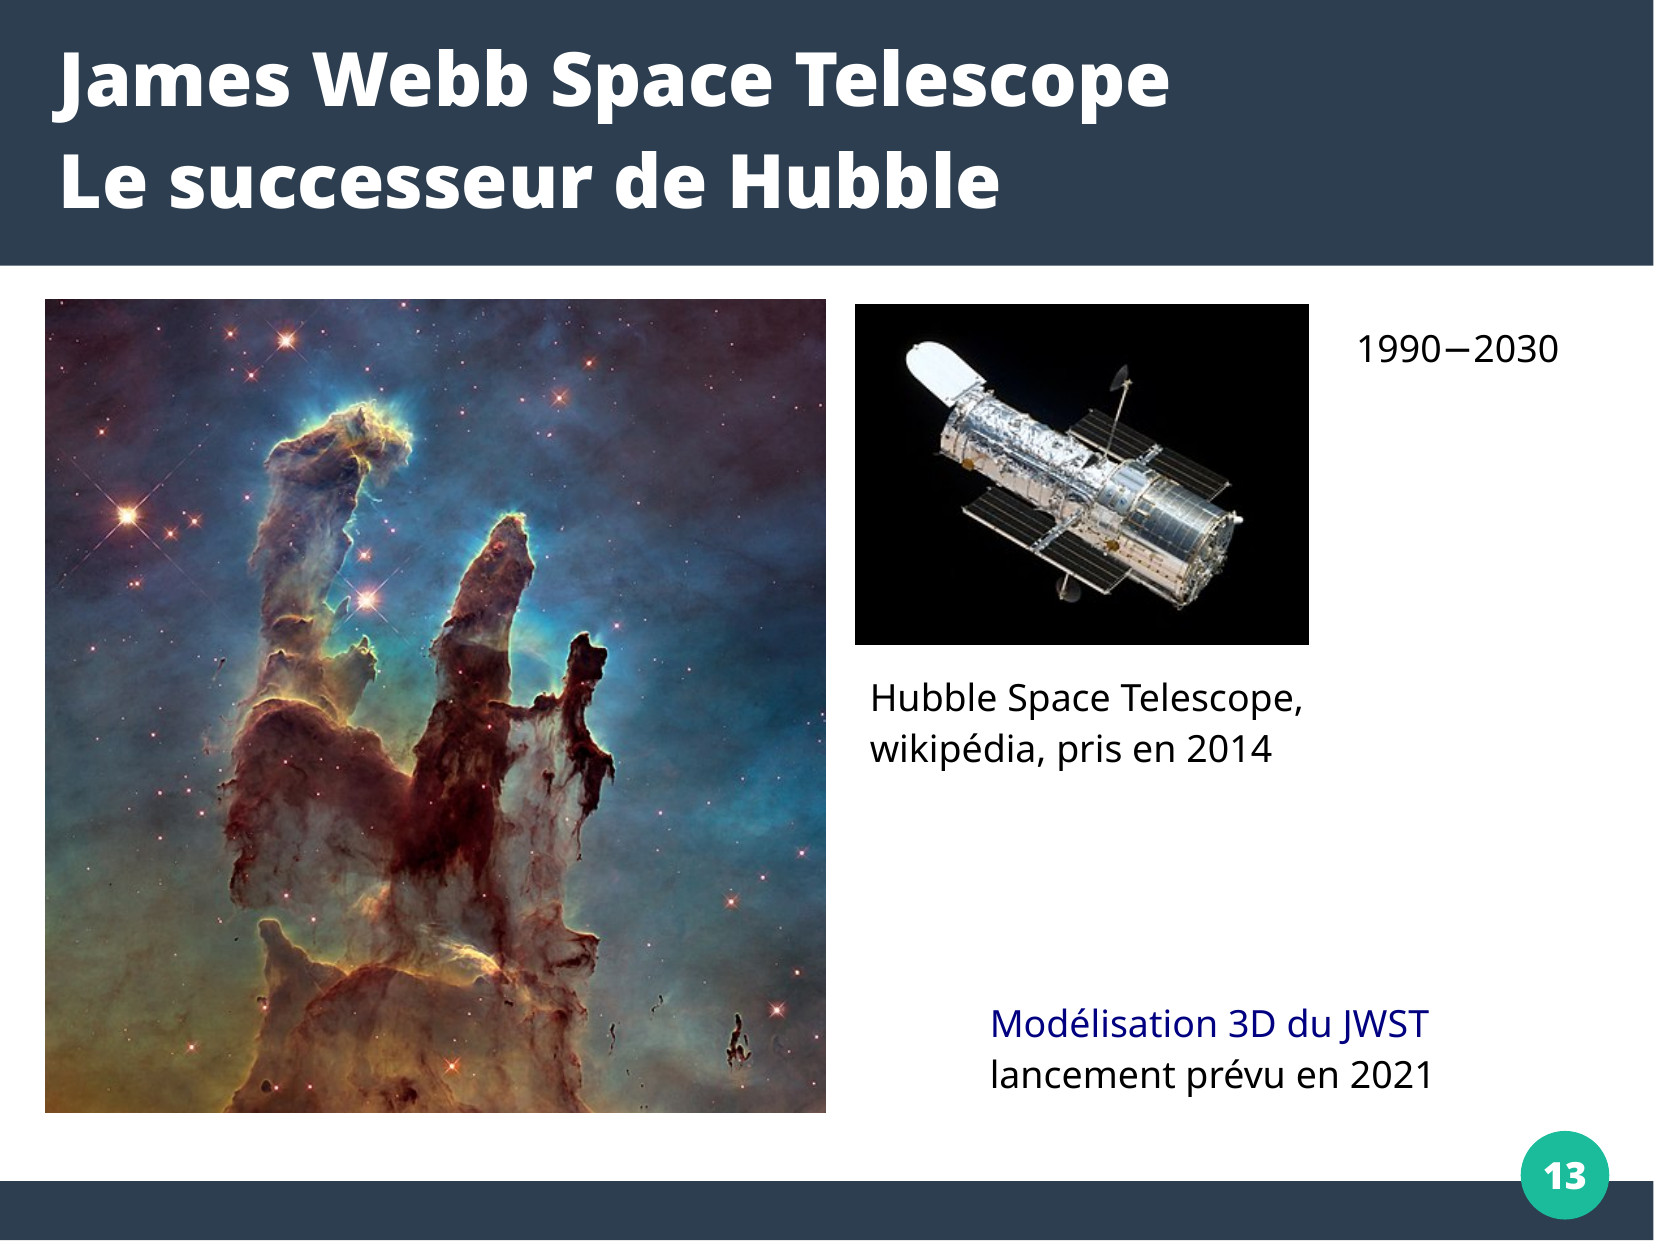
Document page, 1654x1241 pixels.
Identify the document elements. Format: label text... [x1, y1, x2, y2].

text_box Hubble Space Telescope, wikipédia, pris en 2014 [855, 664, 1321, 811]
text_box 1990−2030 [1341, 315, 1630, 404]
title James Webb Space Telescope Le successeur de Hubble [59, 49, 1595, 207]
picture [855, 304, 1309, 646]
picture [45, 299, 826, 1113]
text_box Modélisation 3D du JWST lancement prévu en 2021 [975, 990, 1531, 1092]
